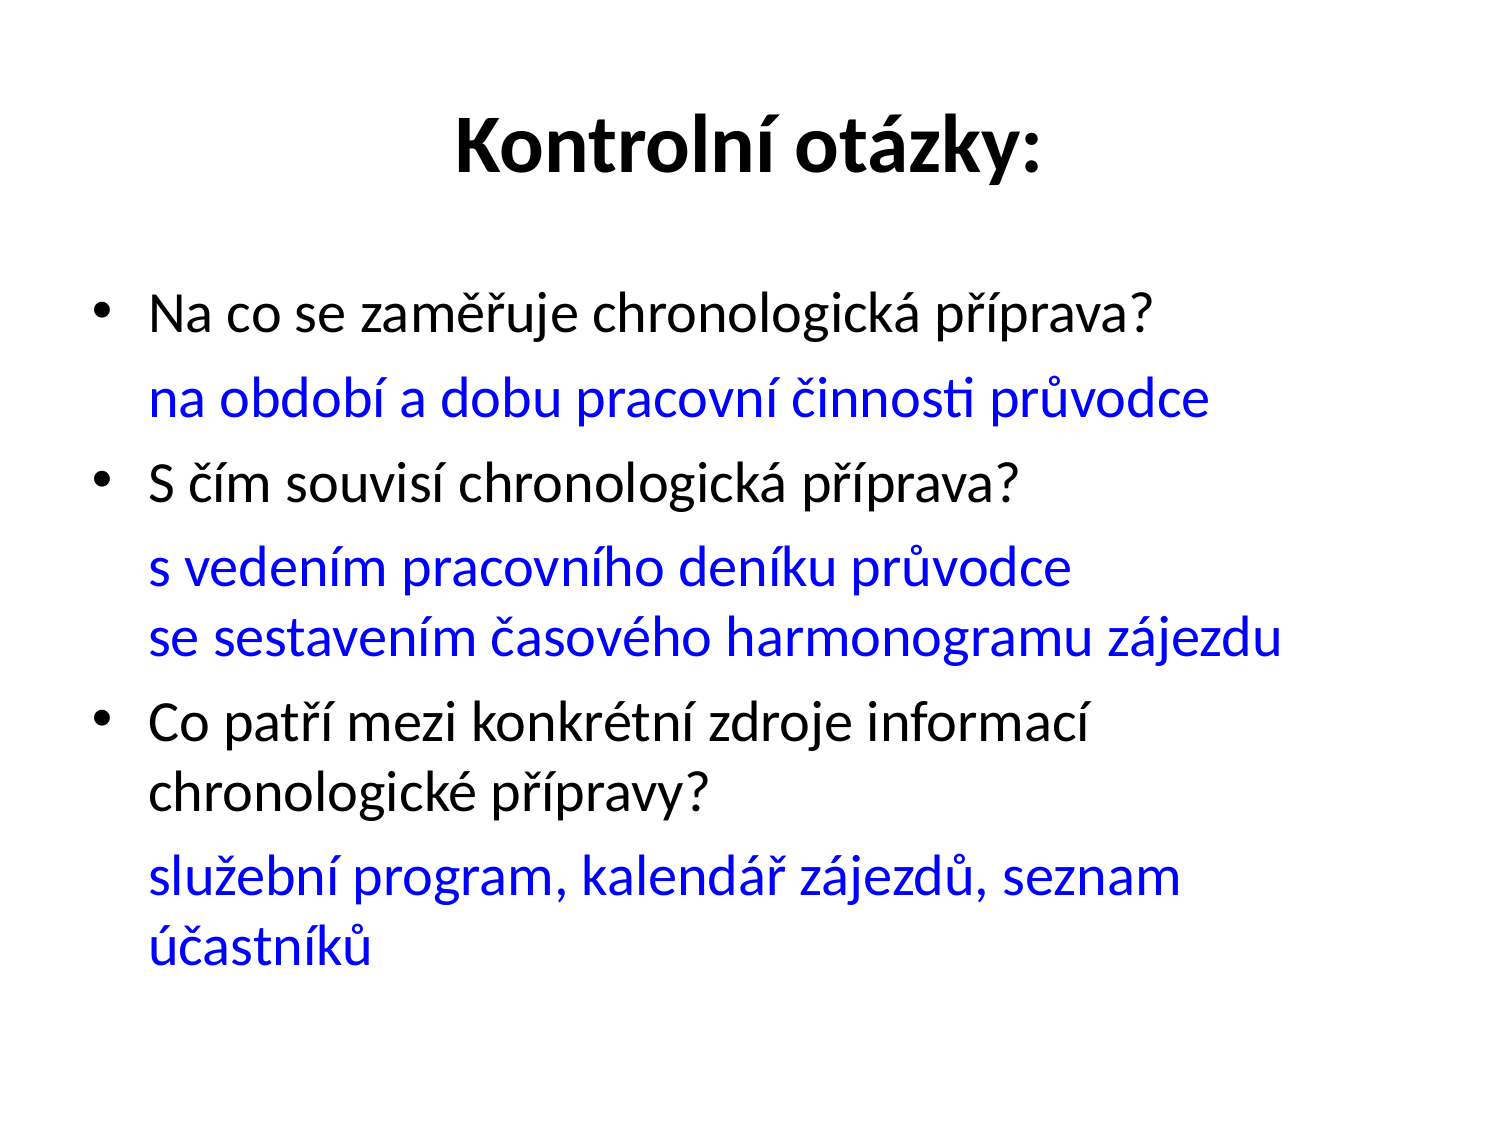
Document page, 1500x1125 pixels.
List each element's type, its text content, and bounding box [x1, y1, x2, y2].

title Kontrolní otázky: [75, 45, 1426, 233]
list Na co se zaměřuje chronologická příprava? na období a dobu pracovní činnosti průvodce S čím souvisí chronologická příprava? s vedením pracovního deníku průvodce se sestavením časového harmonogramu zájezdu Co patří mezi konkrétní zdroje informací chronologické přípravy? služební program, kalendář zájezdů, seznam účastníků [76, 267, 1427, 1125]
